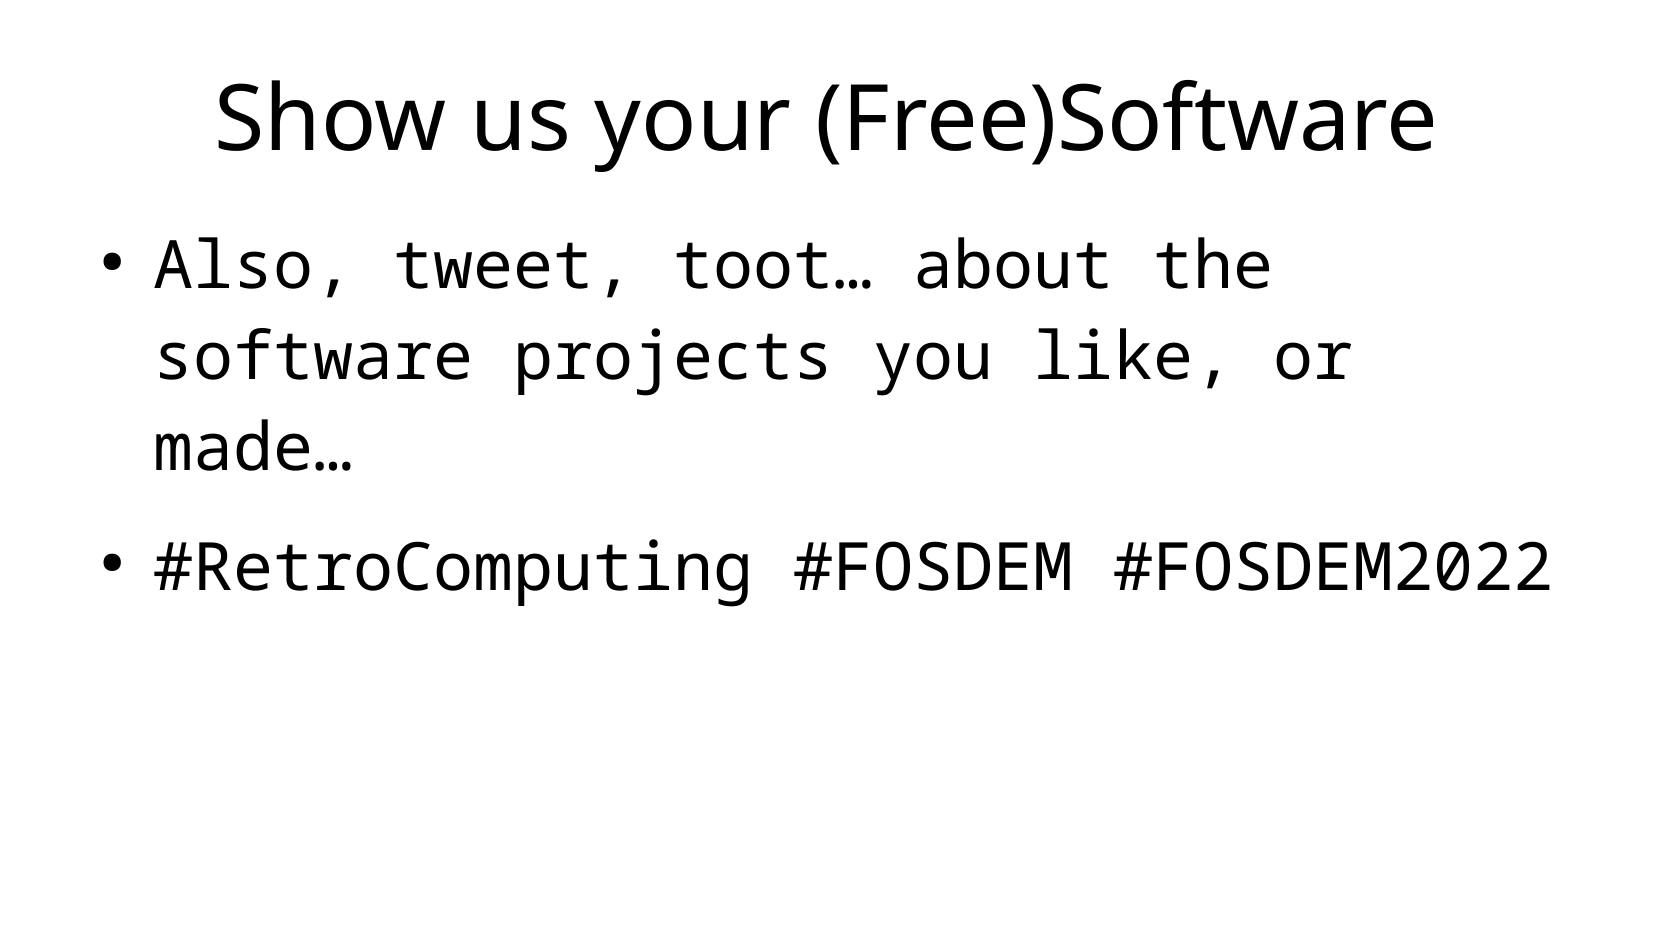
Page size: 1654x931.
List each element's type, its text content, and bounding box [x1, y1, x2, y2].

title Show us your (Free)Software [82, 37, 1571, 193]
list Also, tweet, toot… about the software projects you like, or made… #RetroComputing #FOSDEM #FOSDEM2022 [82, 217, 1571, 758]
